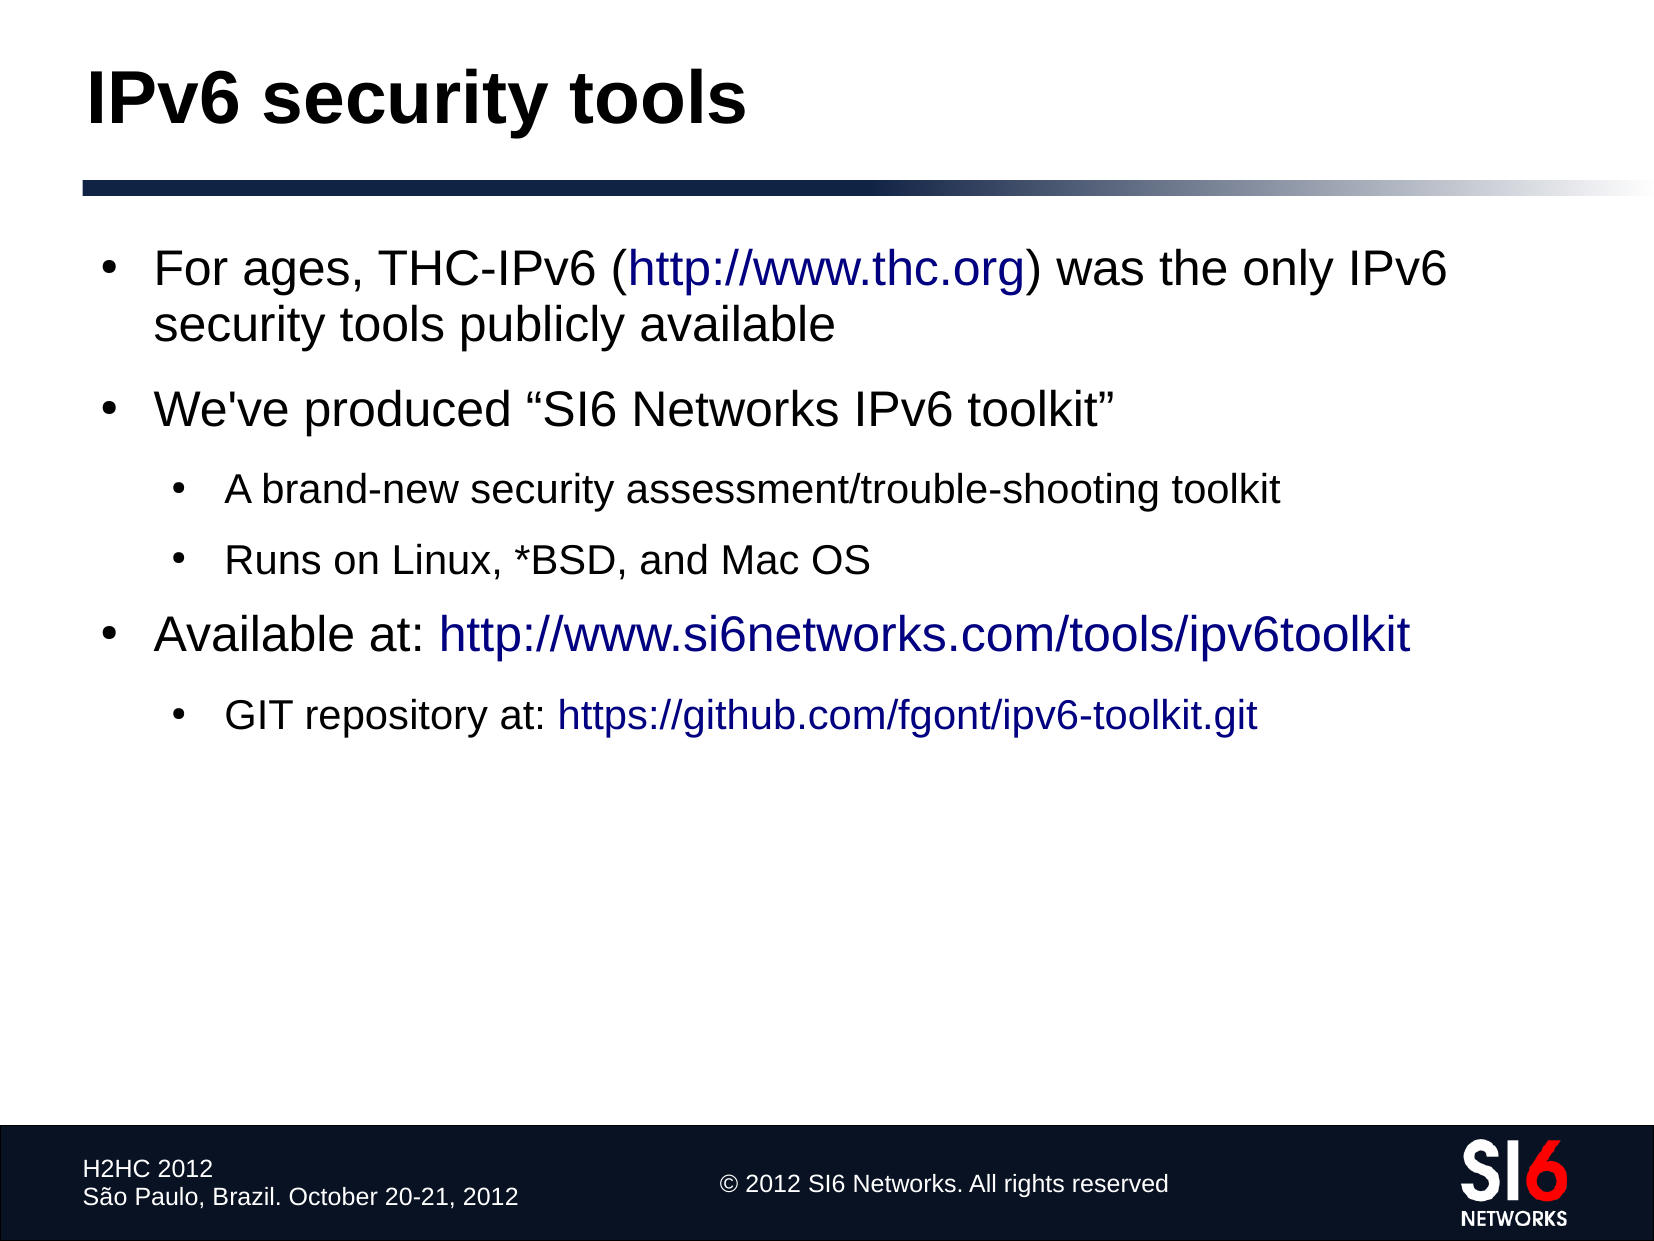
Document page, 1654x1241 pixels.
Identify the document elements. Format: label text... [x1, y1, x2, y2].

list For ages, THC-IPv6 (http://www.thc.org) was the only IPv6 security tools publicly available We've produced “SI6 Networks IPv6 toolkit” A brand-new security assessment/trouble-shooting toolkit Runs on Linux, *BSD, and Mac OS Available at: http://www.si6networks.com/tools/ipv6toolkit GIT repository at: https://github.com/fgont/ipv6-toolkit.git [82, 240, 1571, 1059]
title IPv6 security tools [86, 30, 1576, 166]
picture [1461, 1139, 1567, 1226]
